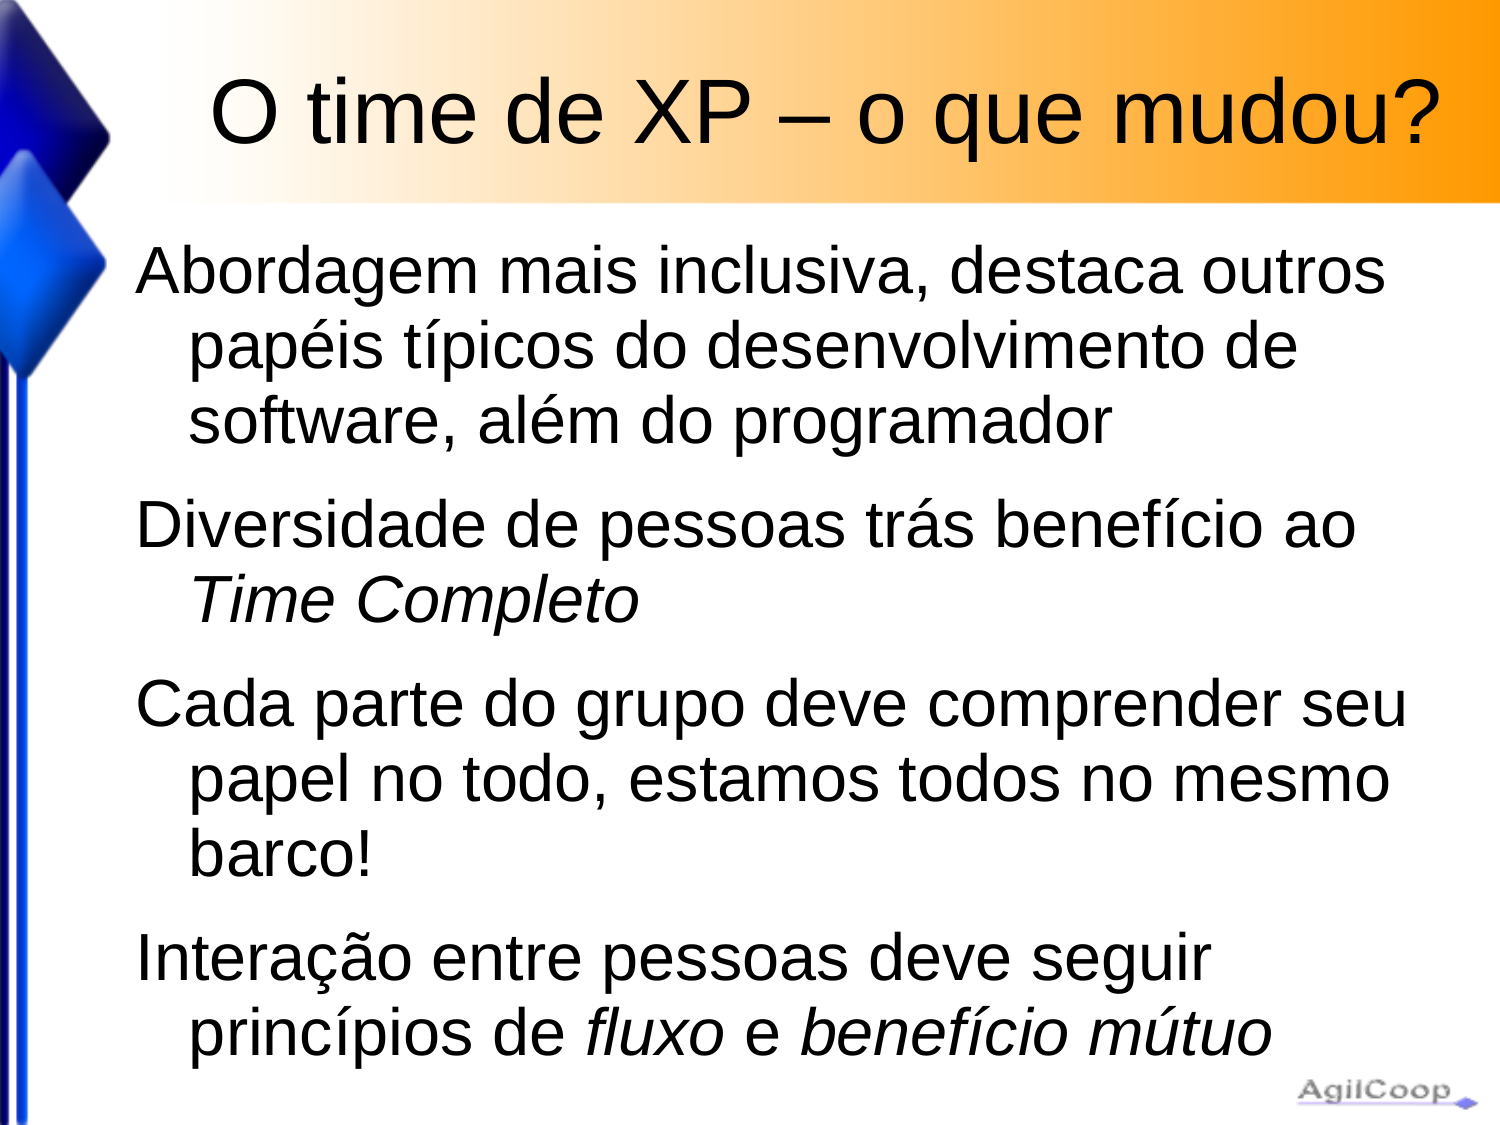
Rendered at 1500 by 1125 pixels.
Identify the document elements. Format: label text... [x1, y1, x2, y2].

list Abordagem mais inclusiva, destaca outros papéis típicos do desenvolvimento de software, além do programador Diversidade de pessoas trás benefício ao Time Completo Cada parte do grupo deve comprender seu papel no todo, estamos todos no mesmo barco! Interação entre pessoas deve seguir princípios de fluxo e benefício mútuo [118, 233, 1477, 1125]
title O time de XP – o que mudou? [82, 8, 1500, 216]
picture [0, 0, 1500, 1125]
